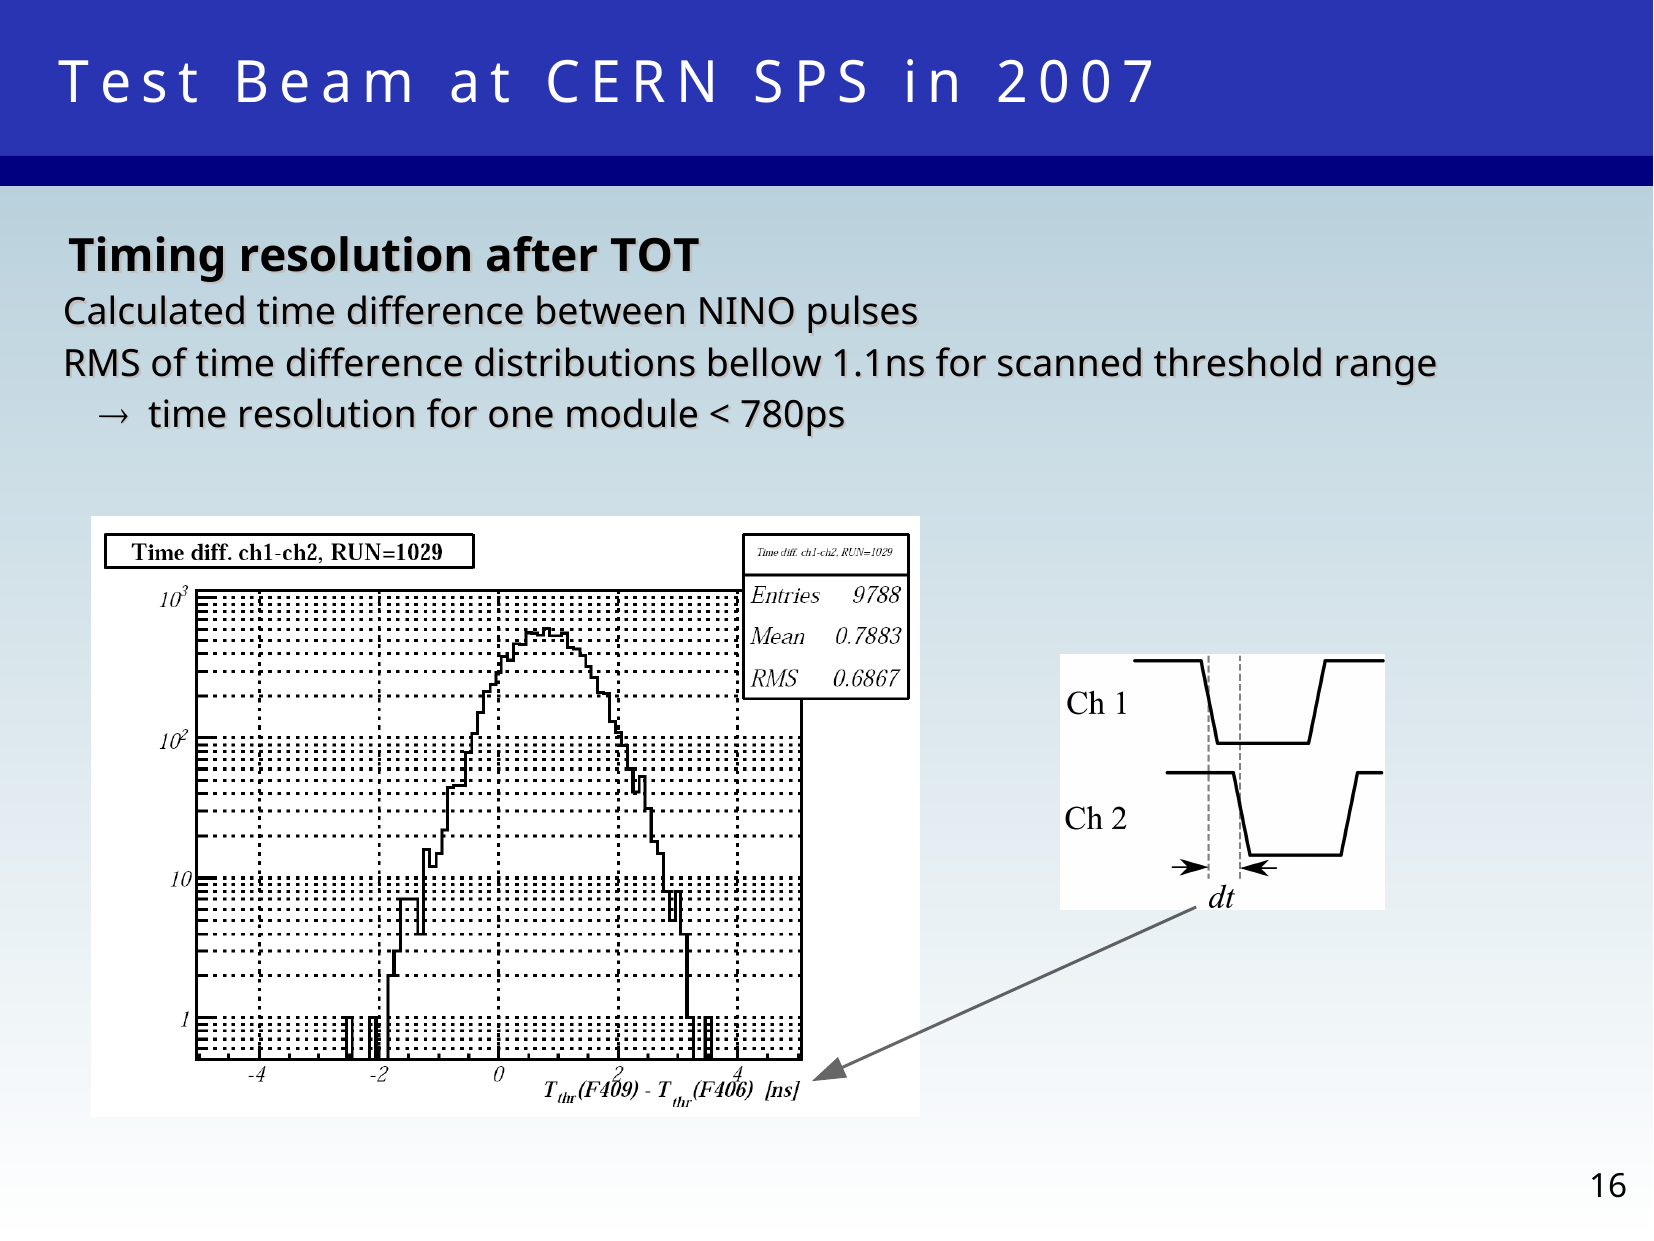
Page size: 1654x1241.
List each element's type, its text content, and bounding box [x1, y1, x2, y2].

picture [1060, 654, 1385, 910]
title Test Beam at CERN SPS in 2007 [58, 5, 1613, 155]
text_box Timing resolution after TOT Calculated time difference between NINO pulses RMS of time difference distributions bellow 1.1ns for scanned threshold range  time resolution for one module < 780ps [30, 246, 1577, 529]
picture [91, 516, 920, 1117]
